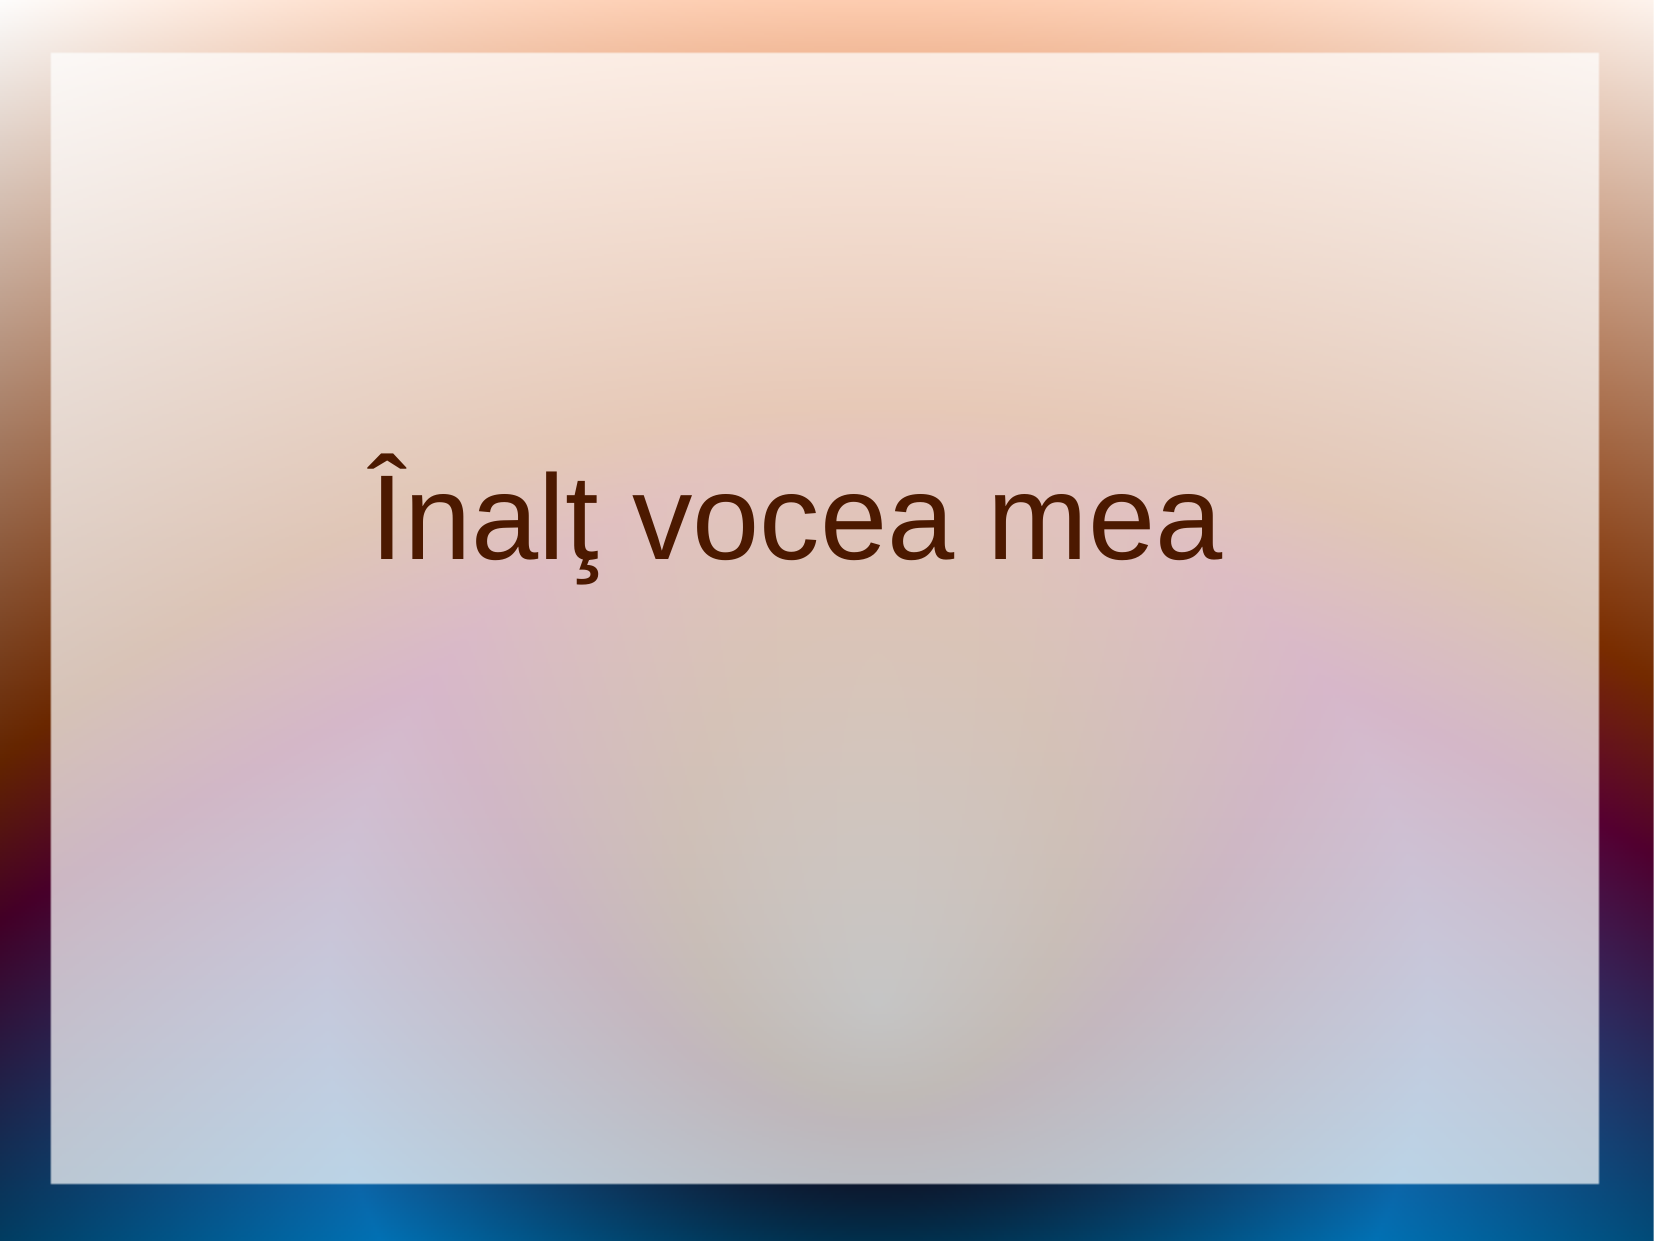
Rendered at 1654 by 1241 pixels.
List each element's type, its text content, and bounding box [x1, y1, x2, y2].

text_box Înalţ vocea mea [59, 442, 1536, 857]
picture [0, 0, 1654, 1241]
